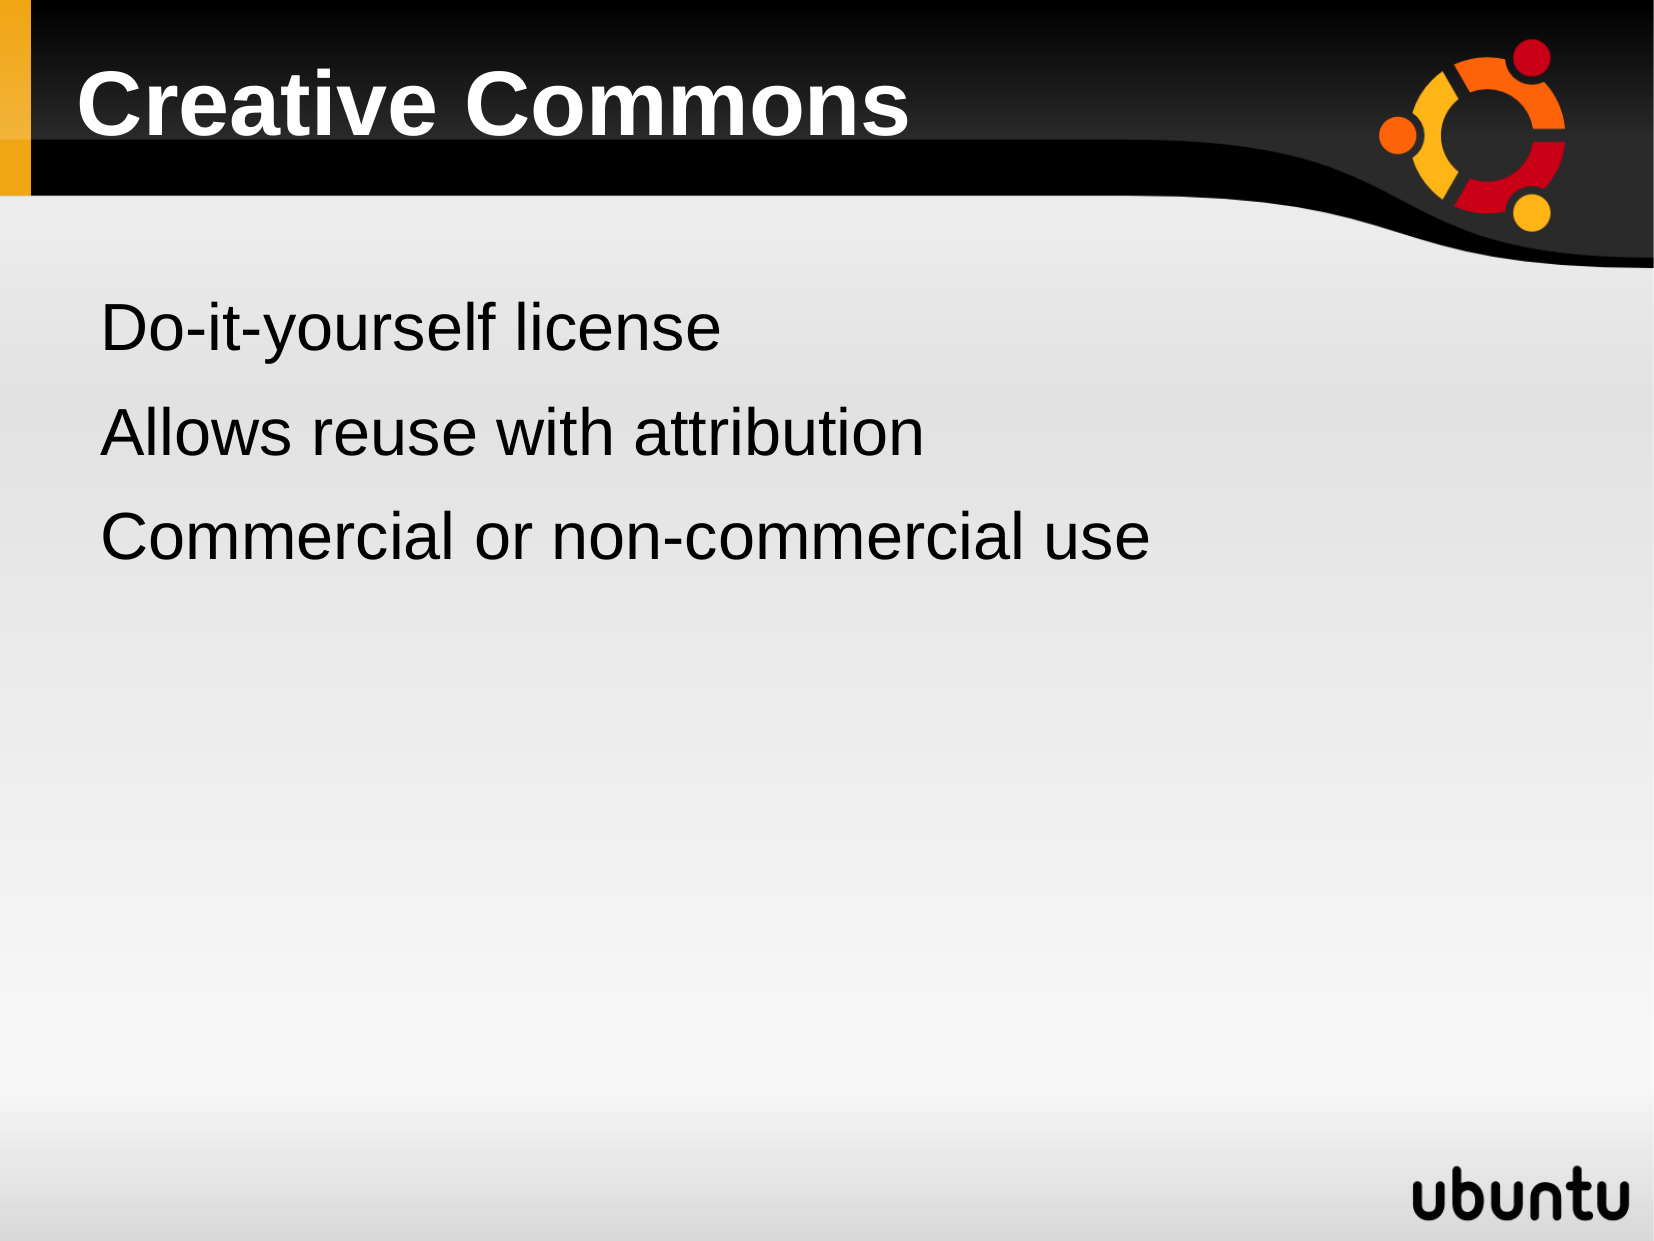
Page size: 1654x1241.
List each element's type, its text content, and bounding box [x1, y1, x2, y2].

list Do-it-yourself license Allows reuse with attribution Commercial or non-commercial use [82, 290, 1571, 1109]
title Creative Commons [76, 0, 1565, 208]
picture [0, 0, 1654, 1241]
